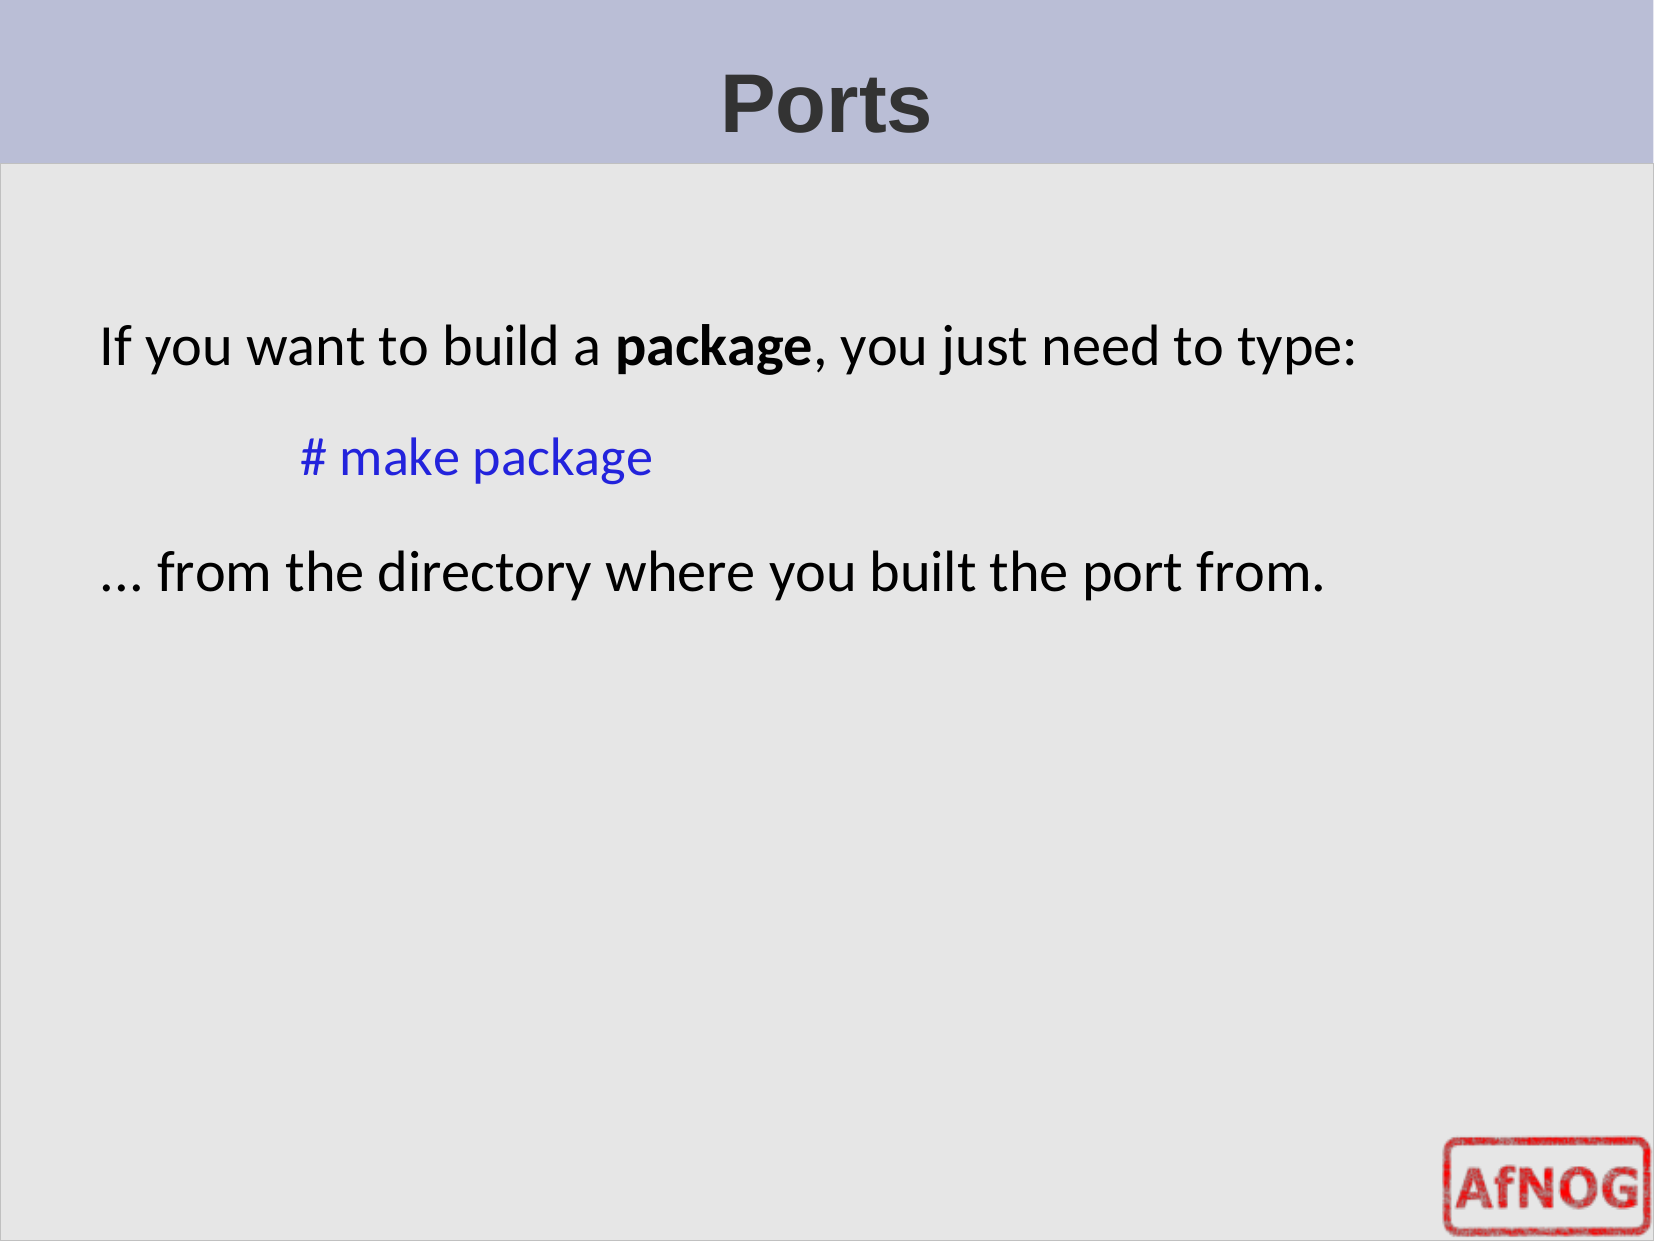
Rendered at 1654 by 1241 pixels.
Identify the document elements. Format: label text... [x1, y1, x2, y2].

list If you want to build a package, you just need to type: # make package ... from the directory where you built the port from. [82, 322, 1561, 1132]
picture [1441, 1134, 1654, 1241]
title Ports [0, 0, 1654, 208]
